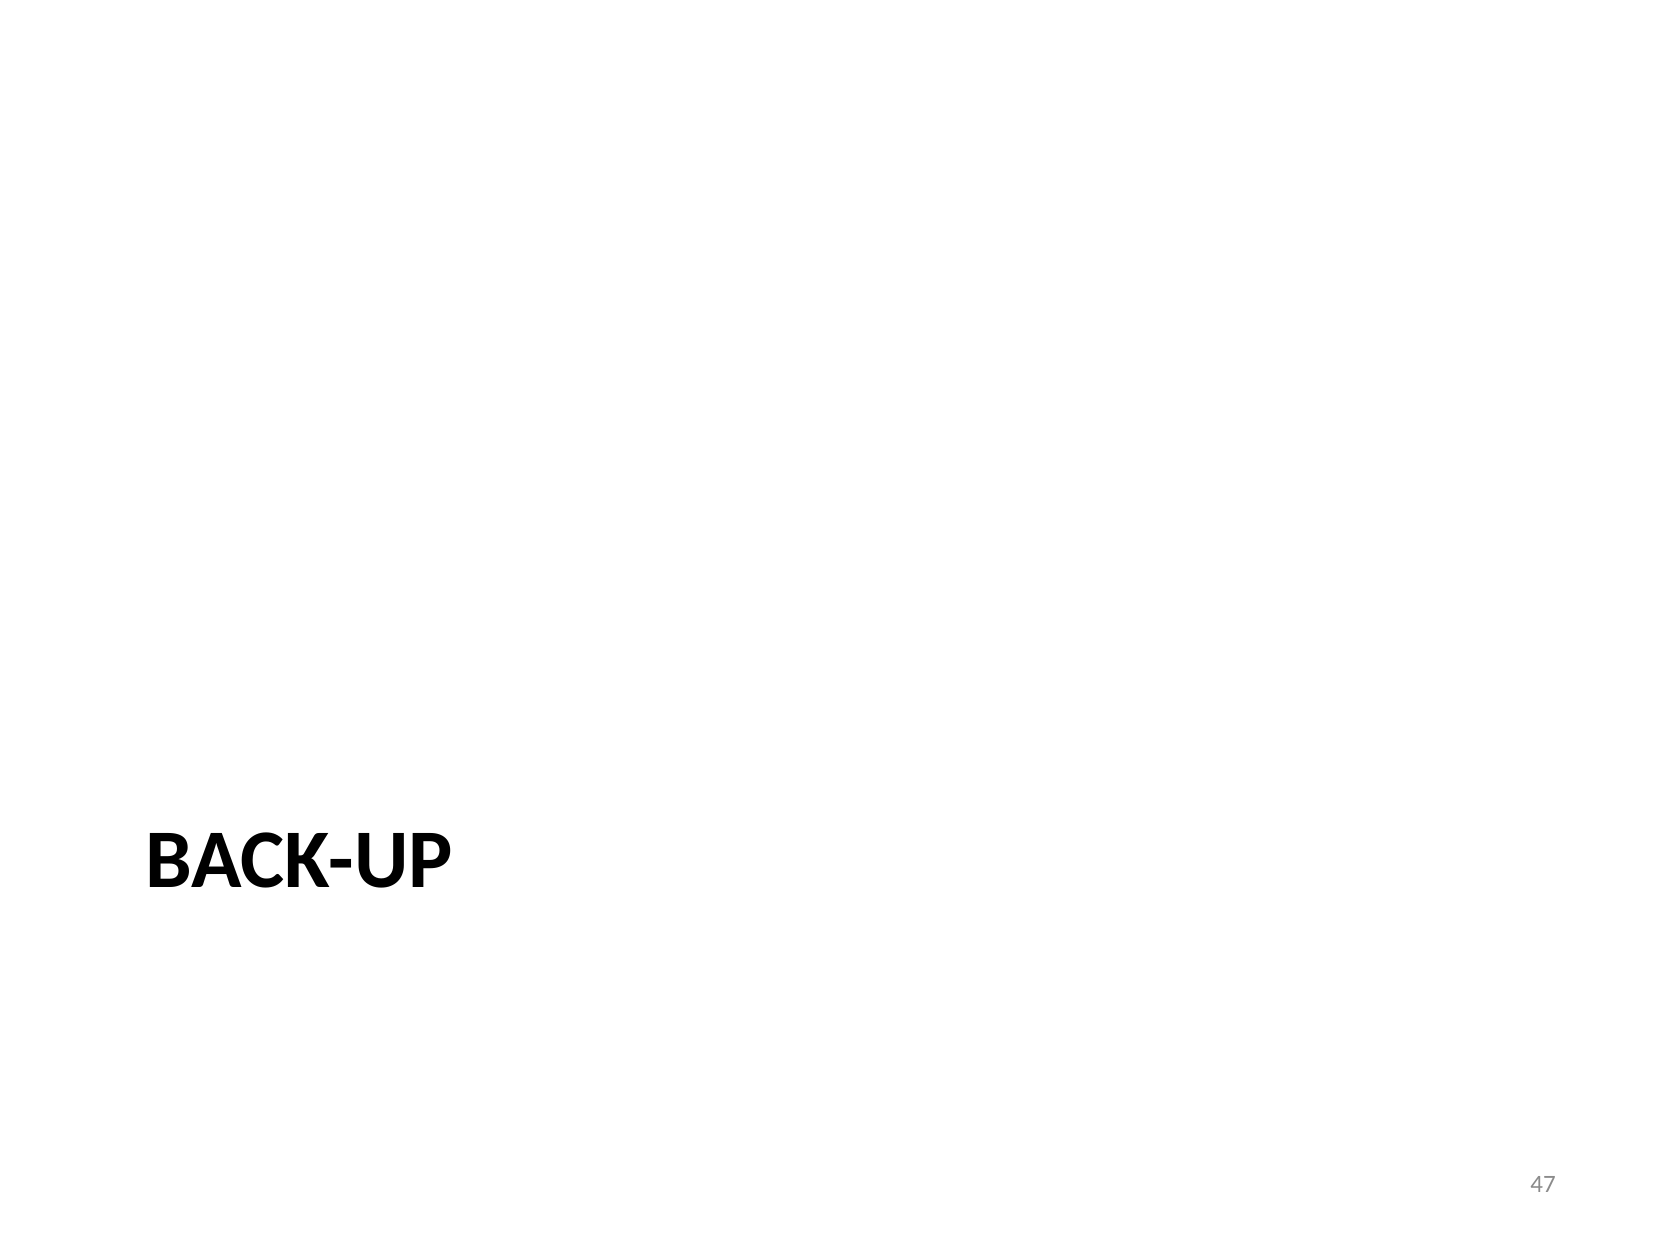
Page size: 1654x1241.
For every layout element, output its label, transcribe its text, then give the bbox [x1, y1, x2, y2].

slide_number <numéro> [1185, 1149, 1571, 1216]
title Back-up [130, 796, 1537, 1044]
